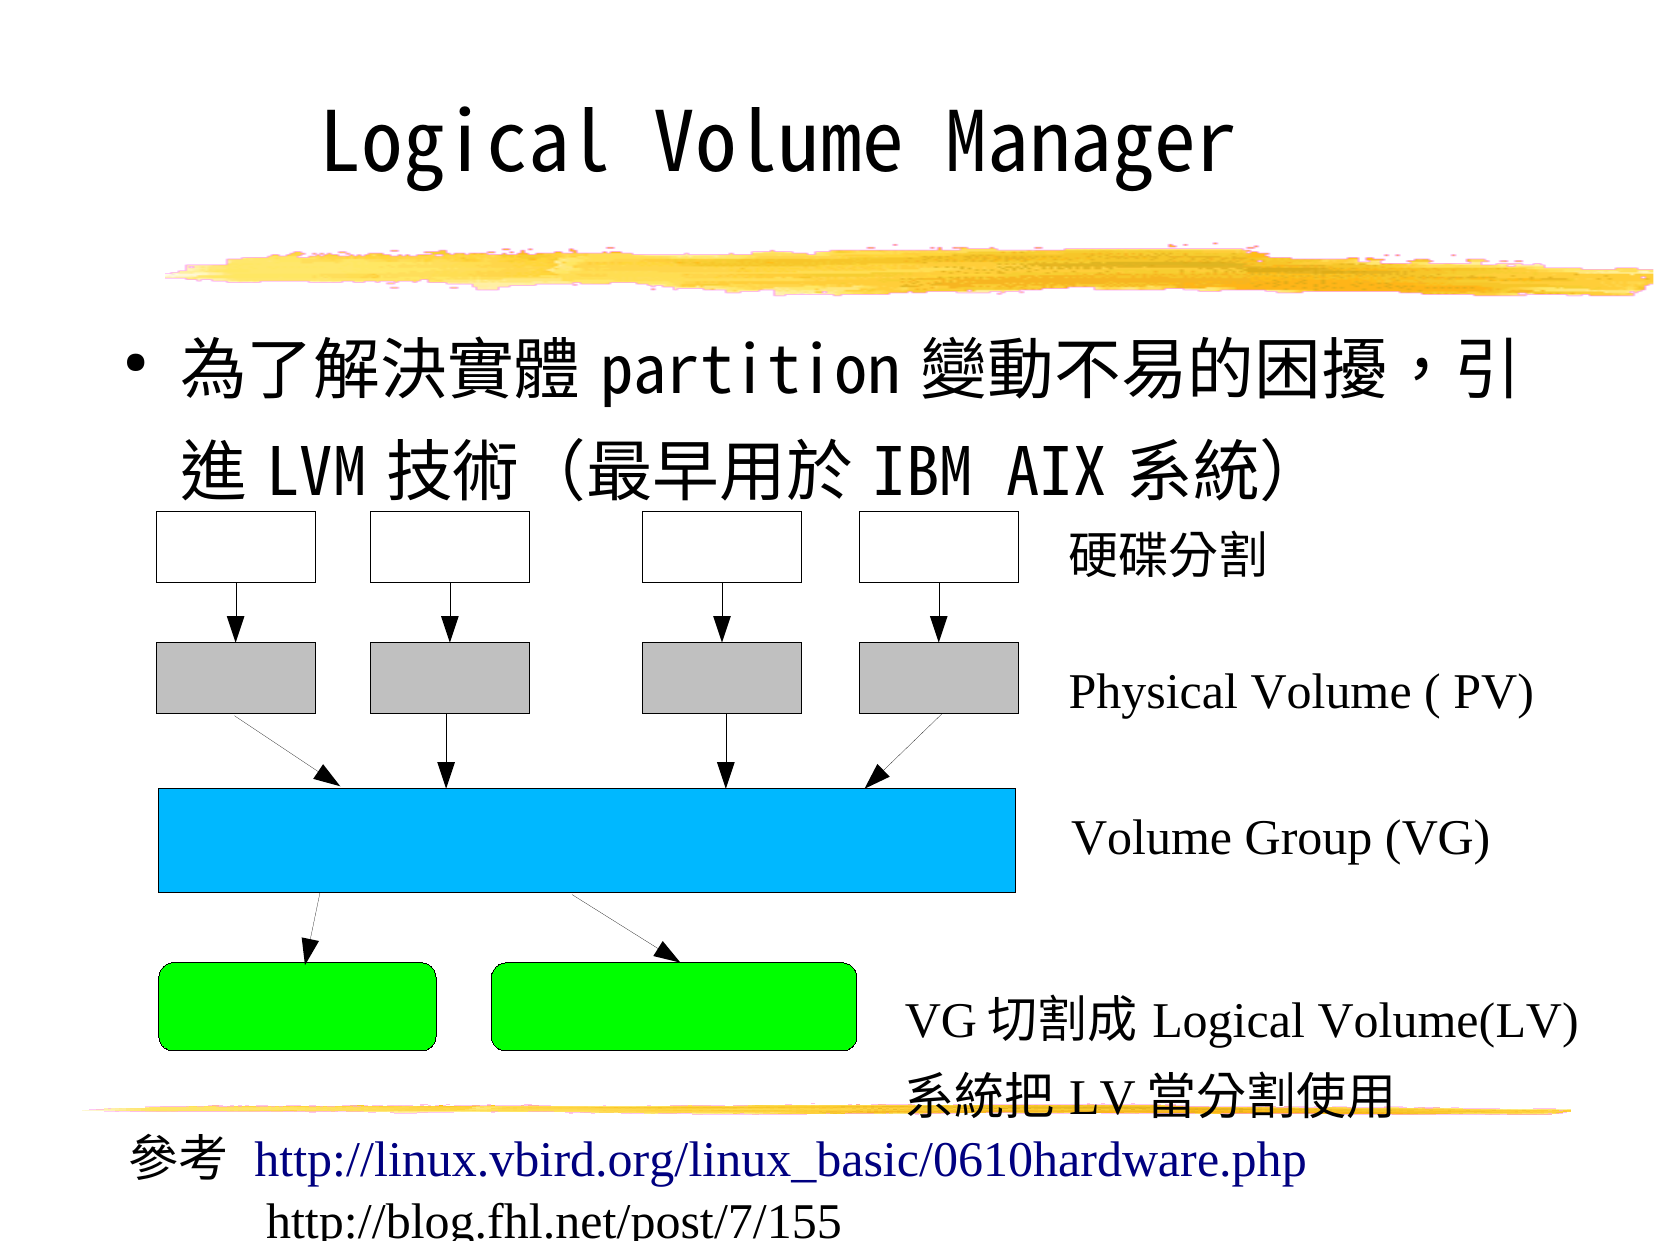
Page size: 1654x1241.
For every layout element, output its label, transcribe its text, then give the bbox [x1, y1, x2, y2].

picture [1079, 1102, 1116, 1113]
picture [1308, 1102, 1320, 1113]
picture [1352, 1103, 1369, 1117]
picture [1119, 1102, 1154, 1113]
text_box [158, 788, 1016, 893]
text_box VG切割成Logical Volume(LV) 系統把LV當分割使用 [904, 975, 1576, 1090]
text_box 硬碟分割 [1068, 511, 1269, 565]
picture [165, 237, 1654, 308]
picture [1173, 1103, 1186, 1107]
text_box Volume Group (VG) [1071, 806, 1491, 862]
picture [1212, 1102, 1232, 1113]
text_box [859, 642, 1019, 714]
text_box [491, 962, 857, 1051]
picture [1235, 1102, 1289, 1113]
text_box [158, 962, 437, 1051]
picture [1292, 1102, 1305, 1113]
picture [1318, 1112, 1334, 1117]
picture [1189, 1102, 1214, 1113]
picture [1256, 1106, 1270, 1112]
picture [1326, 1102, 1353, 1117]
text_box 參考 http://linux.vbird.org/linux_basic/0610hardware.php http://blog.fhl.net/post/7/155 [128, 1113, 1318, 1229]
picture [1389, 1102, 1571, 1117]
list 為了解決實體partition變動不易的困擾，引進LVM技術（最早用於IBM AIX系統） [124, 309, 1530, 482]
picture [1157, 1103, 1169, 1107]
title Logical Volume Manager [76, 28, 1482, 236]
picture [82, 1102, 928, 1117]
text_box [642, 642, 802, 714]
picture [1373, 1103, 1387, 1117]
picture [981, 1102, 989, 1113]
picture [993, 1102, 1013, 1113]
text_box [156, 642, 316, 714]
text_box Physical Volume ( PV) [1068, 660, 1535, 716]
picture [1028, 1102, 1075, 1113]
picture [1016, 1102, 1024, 1113]
text_box [370, 642, 530, 714]
picture [931, 1102, 980, 1113]
